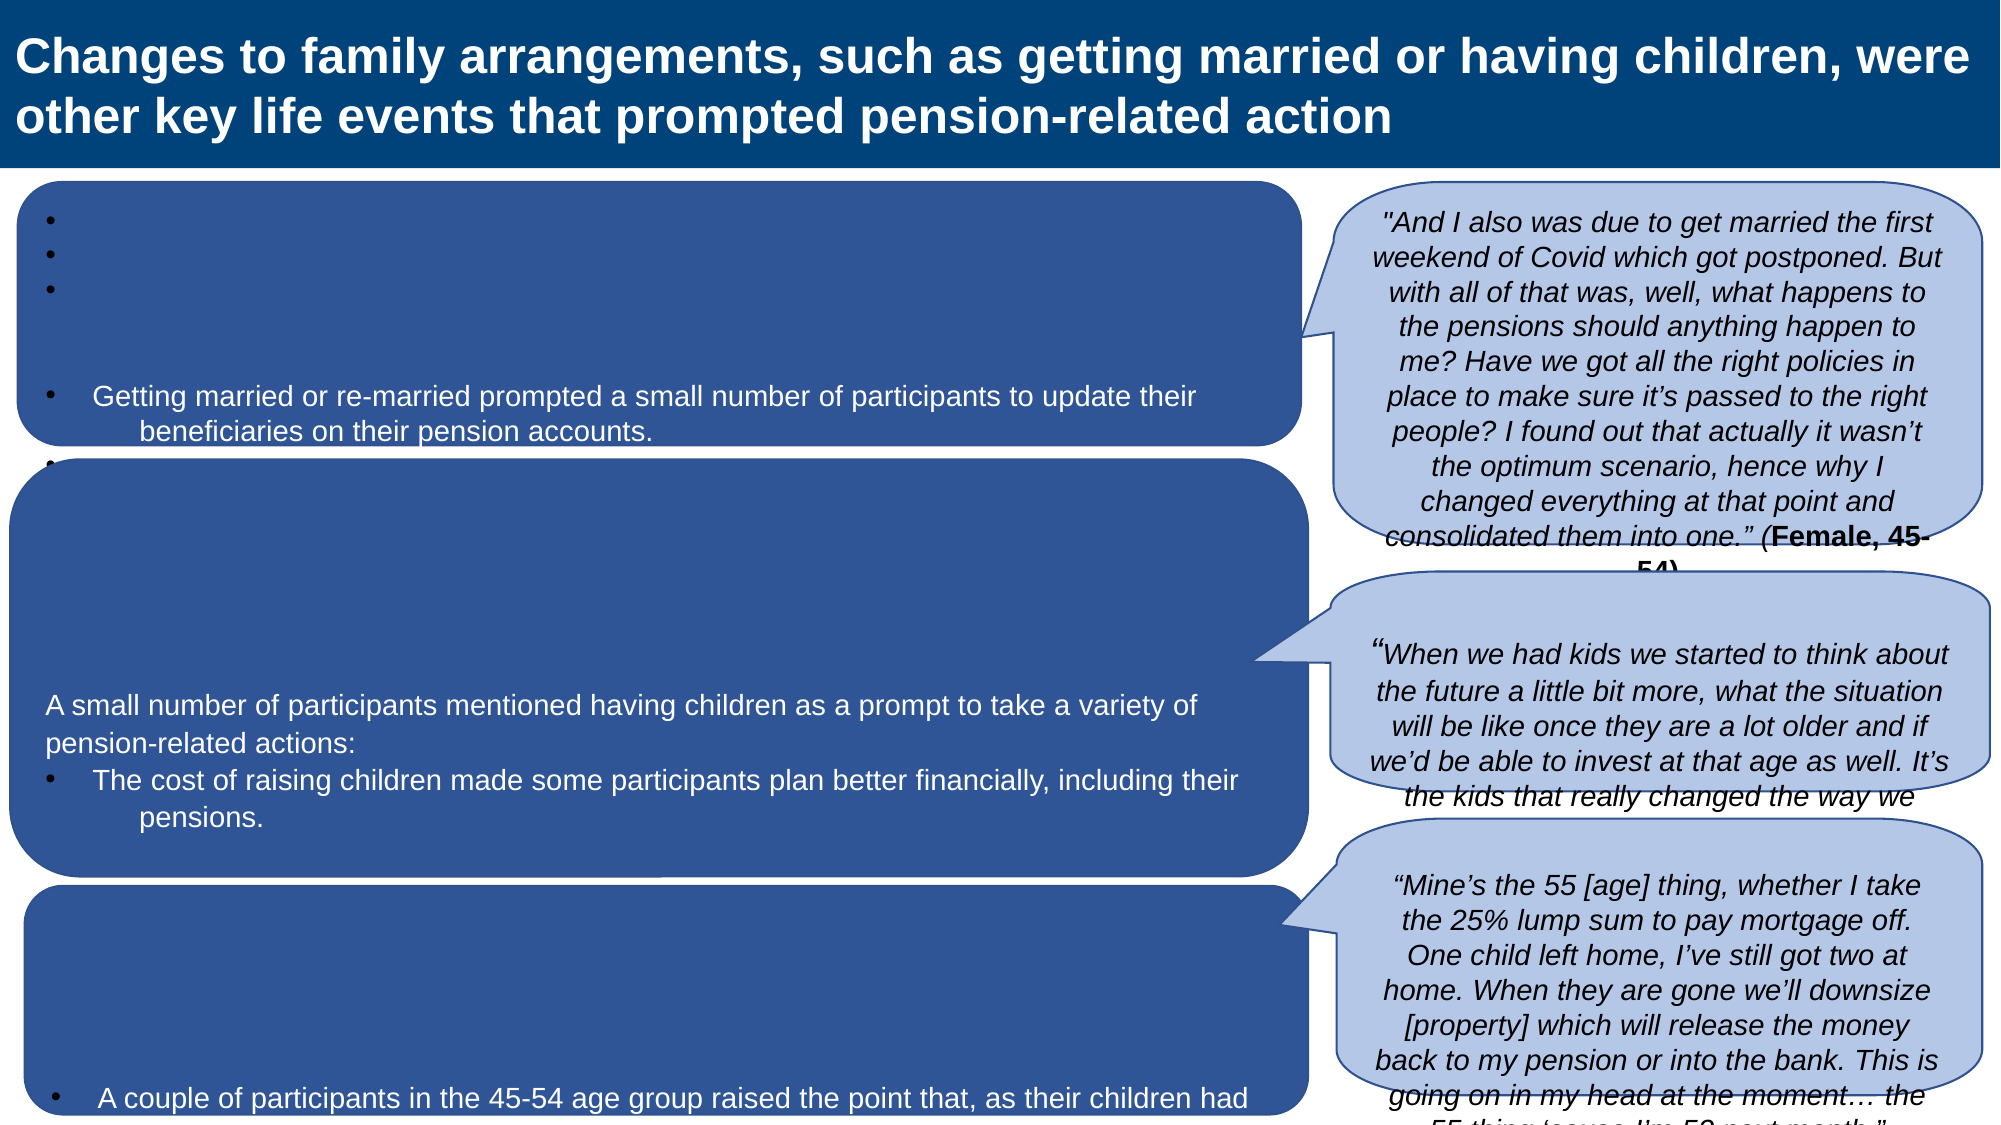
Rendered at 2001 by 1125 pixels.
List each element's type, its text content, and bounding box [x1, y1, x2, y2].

text_box A couple of participants in the 45-54 age group raised the point that, as their children had left or were soon to leave home, they would start focusing on their pension more as part of their financial planning for the future, e.g. whether to invest money from downsizing their property to their pension or elsewhere. [24, 885, 1309, 1115]
text_box A small number of participants mentioned having children as a prompt to take a variety of pension-related actions: The cost of raising children made some participants plan better financially, including their pensions. Others contributed to a pension because they perceived it as financial security for their children should anything happen to them. Becoming a grandparent encouraged one participant to consider early retirement to spend more time with their children and grandchildren. [10, 459, 1309, 877]
text_box Getting married or re-married prompted a small number of participants to update their beneficiaries on their pension accounts. A handful of participants reported divorce or relationship breakdown as a trigger to either start saving into a pension or make changes to their pension contribution amounts. [17, 182, 1302, 446]
text_box “When we had kids we started to think about the future a little bit more, what the situation will be like once they are a lot older and if we’d be able to invest at that age as well. It’s the kids that really changed the way we thought about pensions.” (Male, 25-34) [1250, 571, 1990, 792]
title Changes to family arrangements, such as getting married or having children, were other key life events that prompted pension-related action [0, 0, 2000, 169]
text_box “Mine’s the 55 [age] thing, whether I take the 25% lump sum to pay mortgage off. One child left home, I’ve still got two at home. When they are gone we’ll downsize [property] which will release the money back to my pension or into the bank. This is going on in my head at the moment… the 55 thing ‘cause I’m 53 next month.” (Female, 45-54) [1279, 818, 1983, 1096]
text_box "And I also was due to get married the first weekend of Covid which got postponed. But with all of that was, well, what happens to the pensions should anything happen to me? Have we got all the right policies in place to make sure it’s passed to the right people? I found out that actually it wasn’t the optimum scenario, hence why I changed everything at that point and consolidated them into one.” (Female, 45-54) [1301, 182, 1983, 545]
